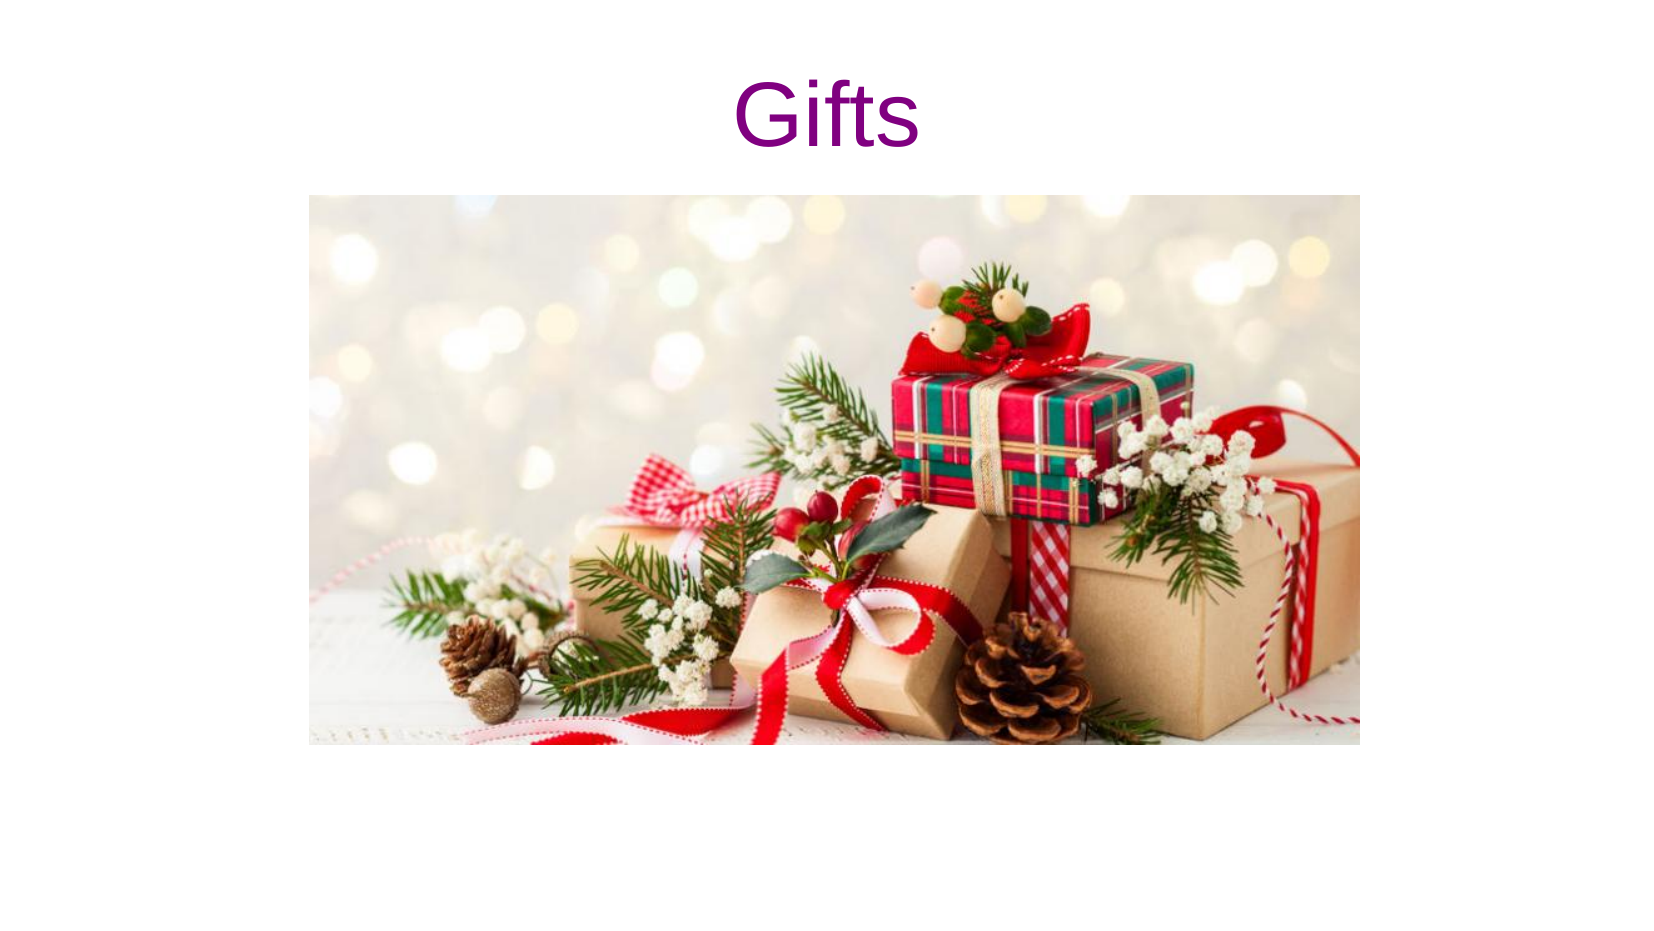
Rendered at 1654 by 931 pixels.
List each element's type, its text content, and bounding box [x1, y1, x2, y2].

title Gifts [82, 37, 1571, 193]
picture [309, 195, 1360, 746]
